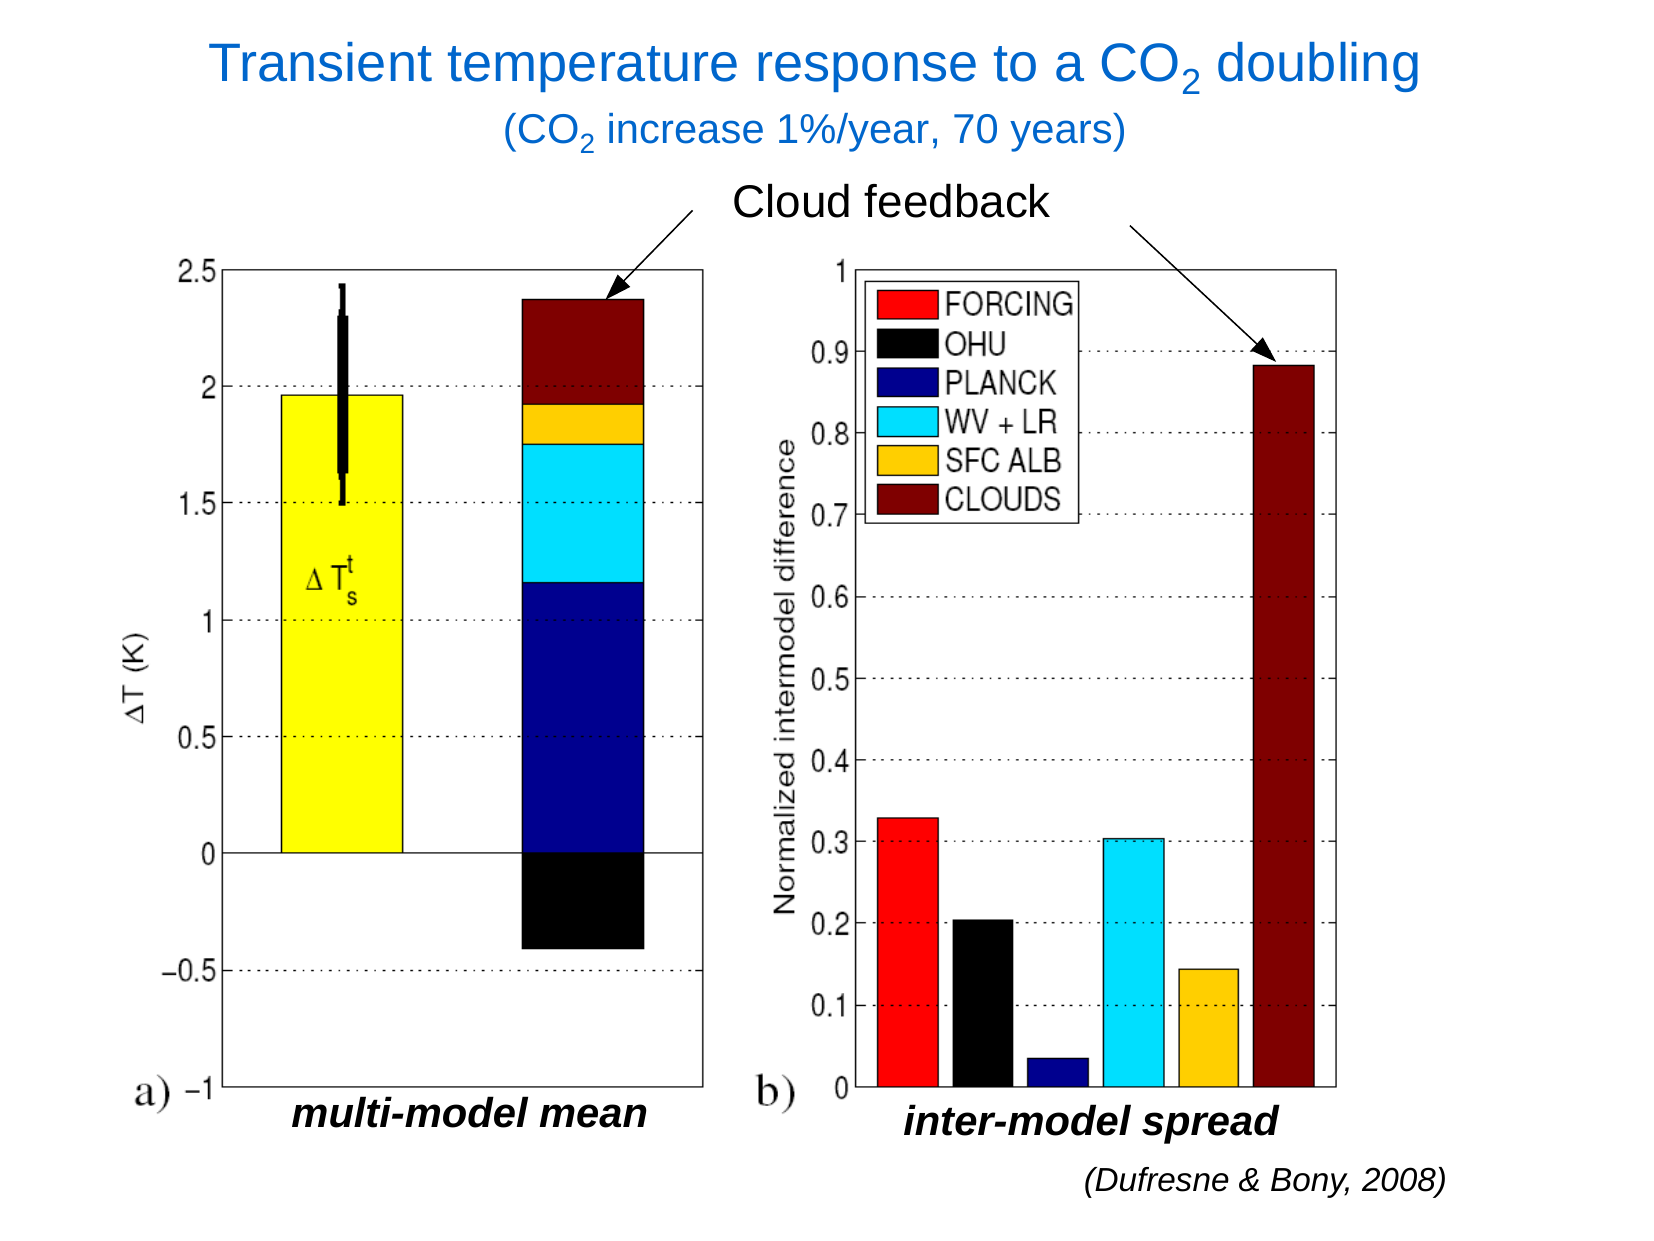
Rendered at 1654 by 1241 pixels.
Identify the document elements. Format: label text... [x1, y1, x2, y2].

text_box Transient temperature response to a CO2 doubling (CO2 increase 1%/year, 70 years) [27, 15, 1603, 171]
text_box Cloud feedback [656, 160, 1127, 250]
text_box [864, 1100, 1303, 1161]
text_box inter-model spread [903, 1100, 1280, 1145]
picture [80, 246, 1370, 1142]
text_box [252, 1092, 691, 1152]
text_box multi-model mean [291, 1092, 649, 1137]
text_box (Dufresne & Bony, 2008) [1069, 1160, 1630, 1235]
